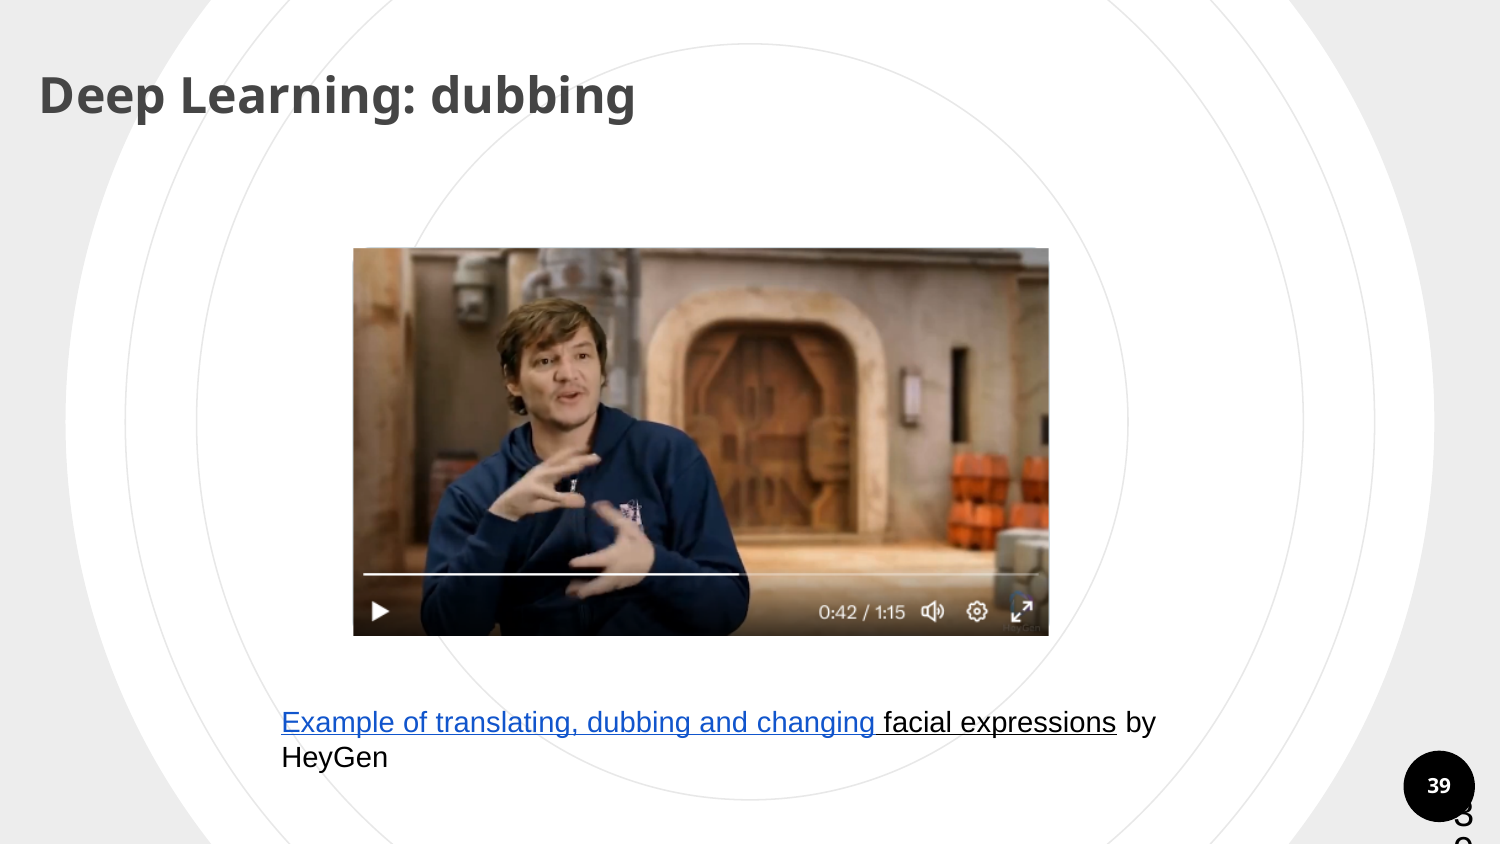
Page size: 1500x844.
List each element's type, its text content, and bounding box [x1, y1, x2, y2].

text_box Example of translating, dubbing and changing facial expressions by HeyGen [266, 687, 1197, 788]
text_box Deep Learning: dubbing [38, 39, 1461, 149]
picture [351, 247, 1050, 637]
slide_number 1 [1403, 750, 1475, 823]
